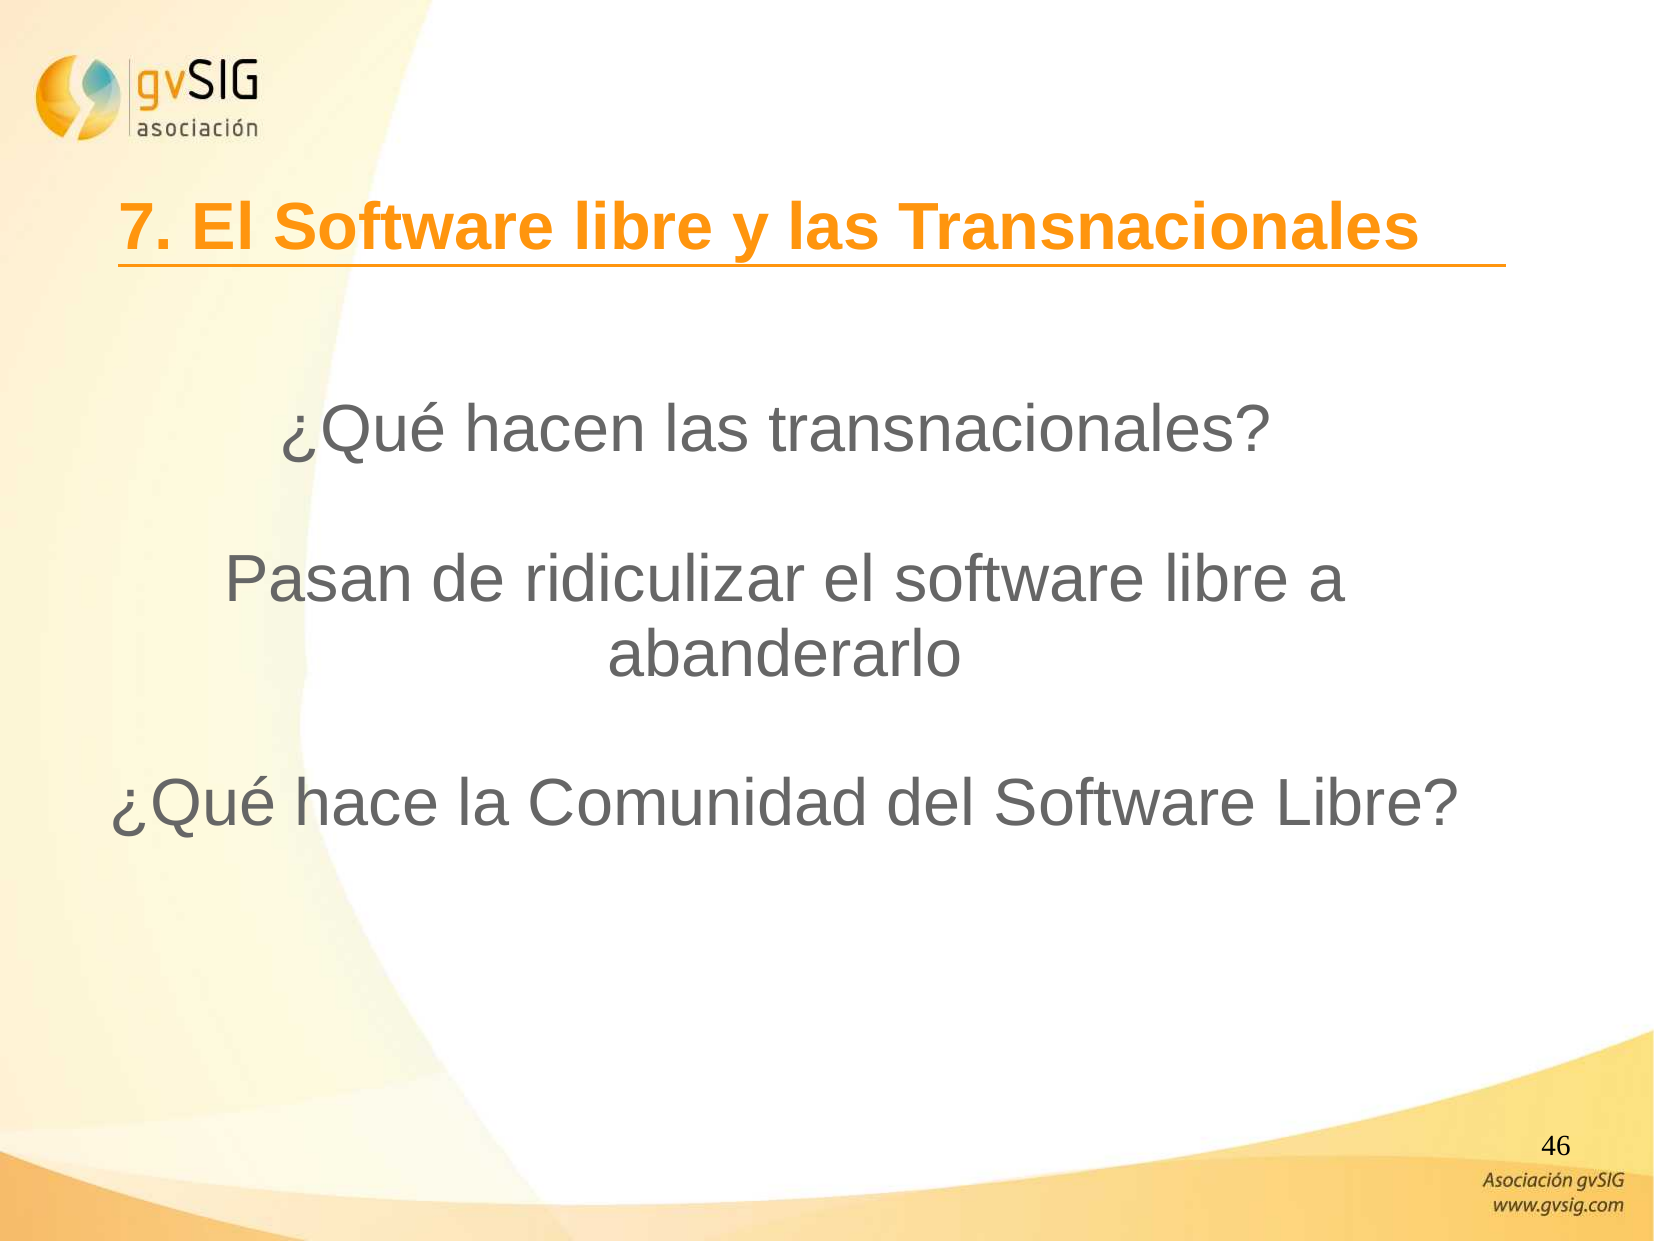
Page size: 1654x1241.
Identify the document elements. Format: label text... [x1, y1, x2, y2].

text_box ¿Qué hacen las transnacionales? Pasan de ridiculizar el software libre a abanderarlo ¿Qué hace la Comunidad del Software Libre? [76, 383, 1495, 1093]
title 7. El Software libre y las Transnacionales [118, 177, 1607, 276]
picture [0, 0, 1654, 1241]
